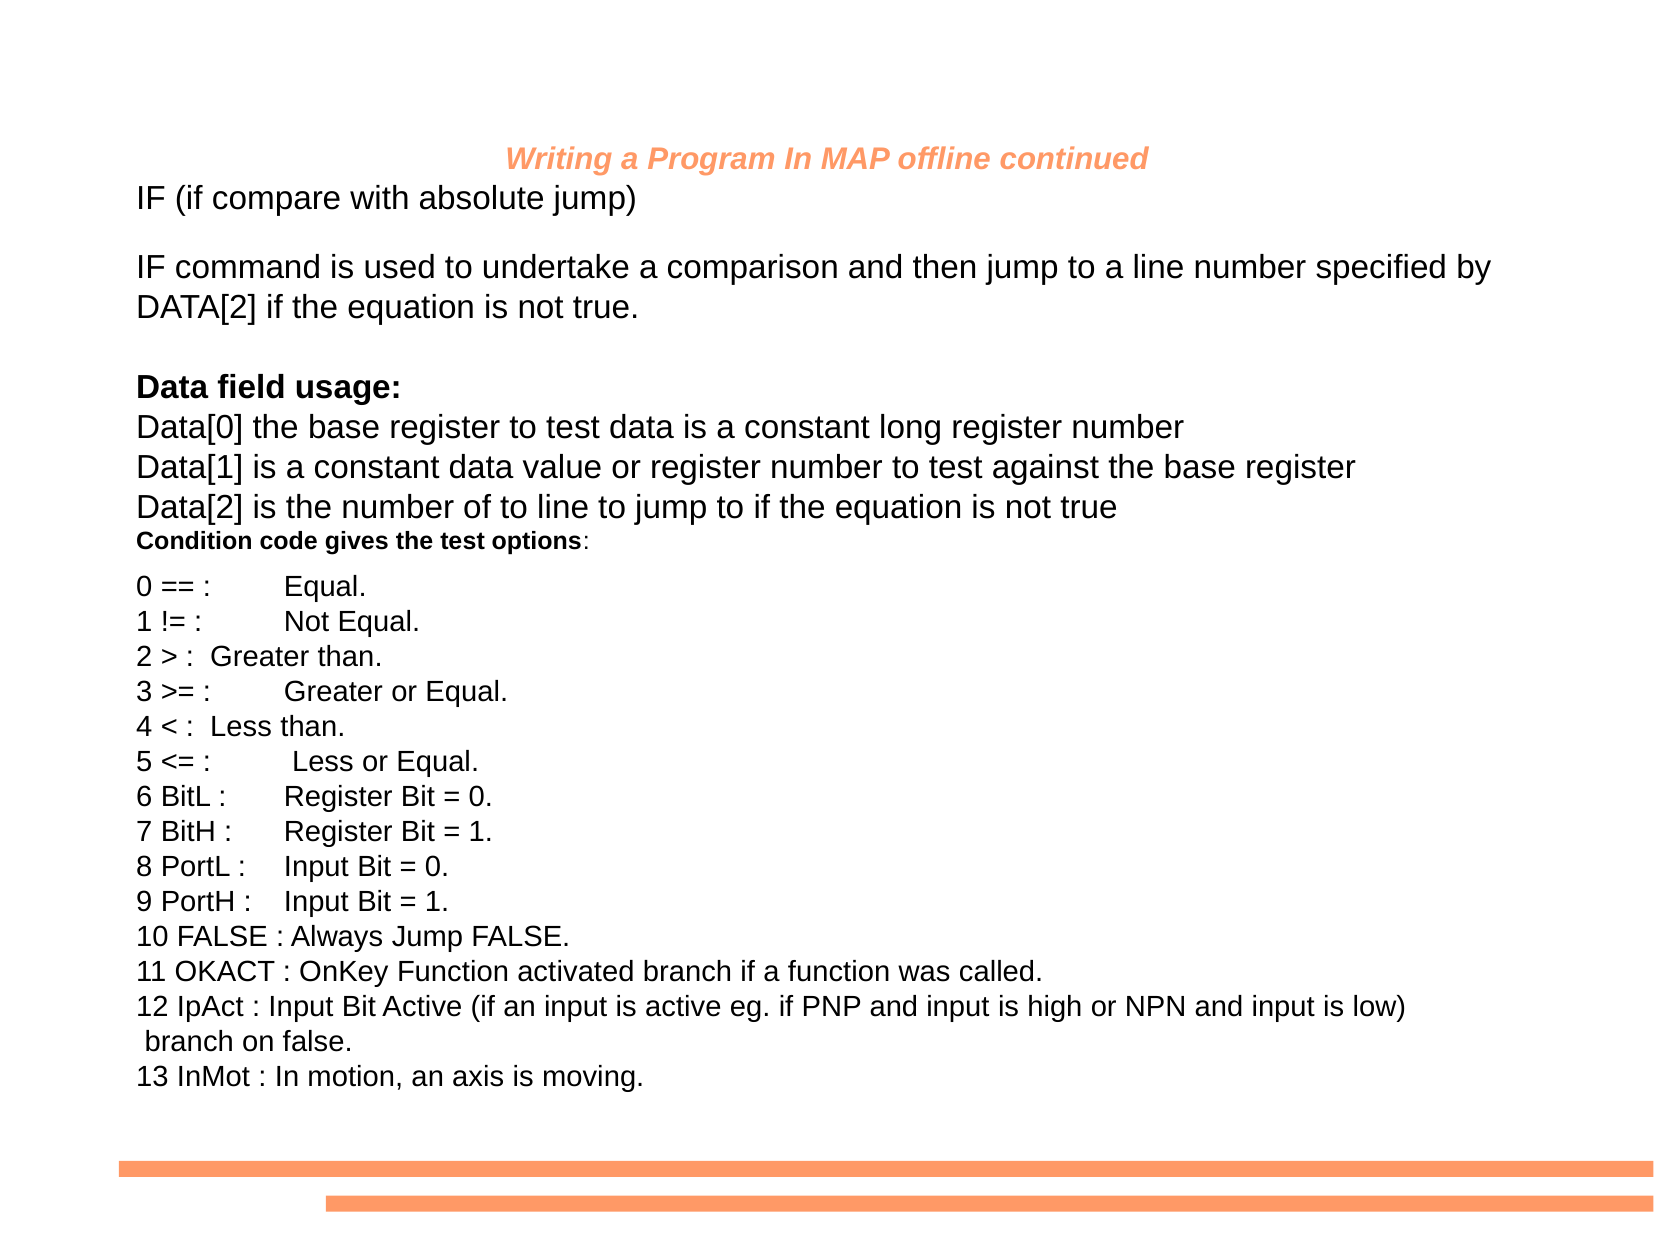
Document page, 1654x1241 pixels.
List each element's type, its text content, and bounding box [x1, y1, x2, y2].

list IF (if compare with absolute jump) IF command is used to undertake a comparison and then jump to a line number specified by DATA[2] if the equation is not true. Data field usage: Data[0] the base register to test data is a constant long register number Data[1] is a constant data value or register number to test against the base register Data[2] is the number of to line to jump to if the equation is not true Condition code gives the test options: 0 == : Equal. 1 != : Not Equal. 2 > : Greater than. 3 >= : Greater or Equal. 4 < : Less than. 5 <= : Less or Equal. 6 BitL : Register Bit = 0. 7 BitH : Register Bit = 1. 8 PortL : Input Bit = 0. 9 PortH : Input Bit = 1. 10 FALSE : Always Jump FALSE. 11 OKACT : OnKey Function activated branch if a function was called. 12 IpAct : Input Bit Active (if an input is active eg. if PNP and input is high or NPN and input is low) branch on false. 13 InMot : In motion, an axis is moving. [121, 168, 1550, 1241]
title Writing a Program In MAP offline continued [121, 130, 1534, 168]
